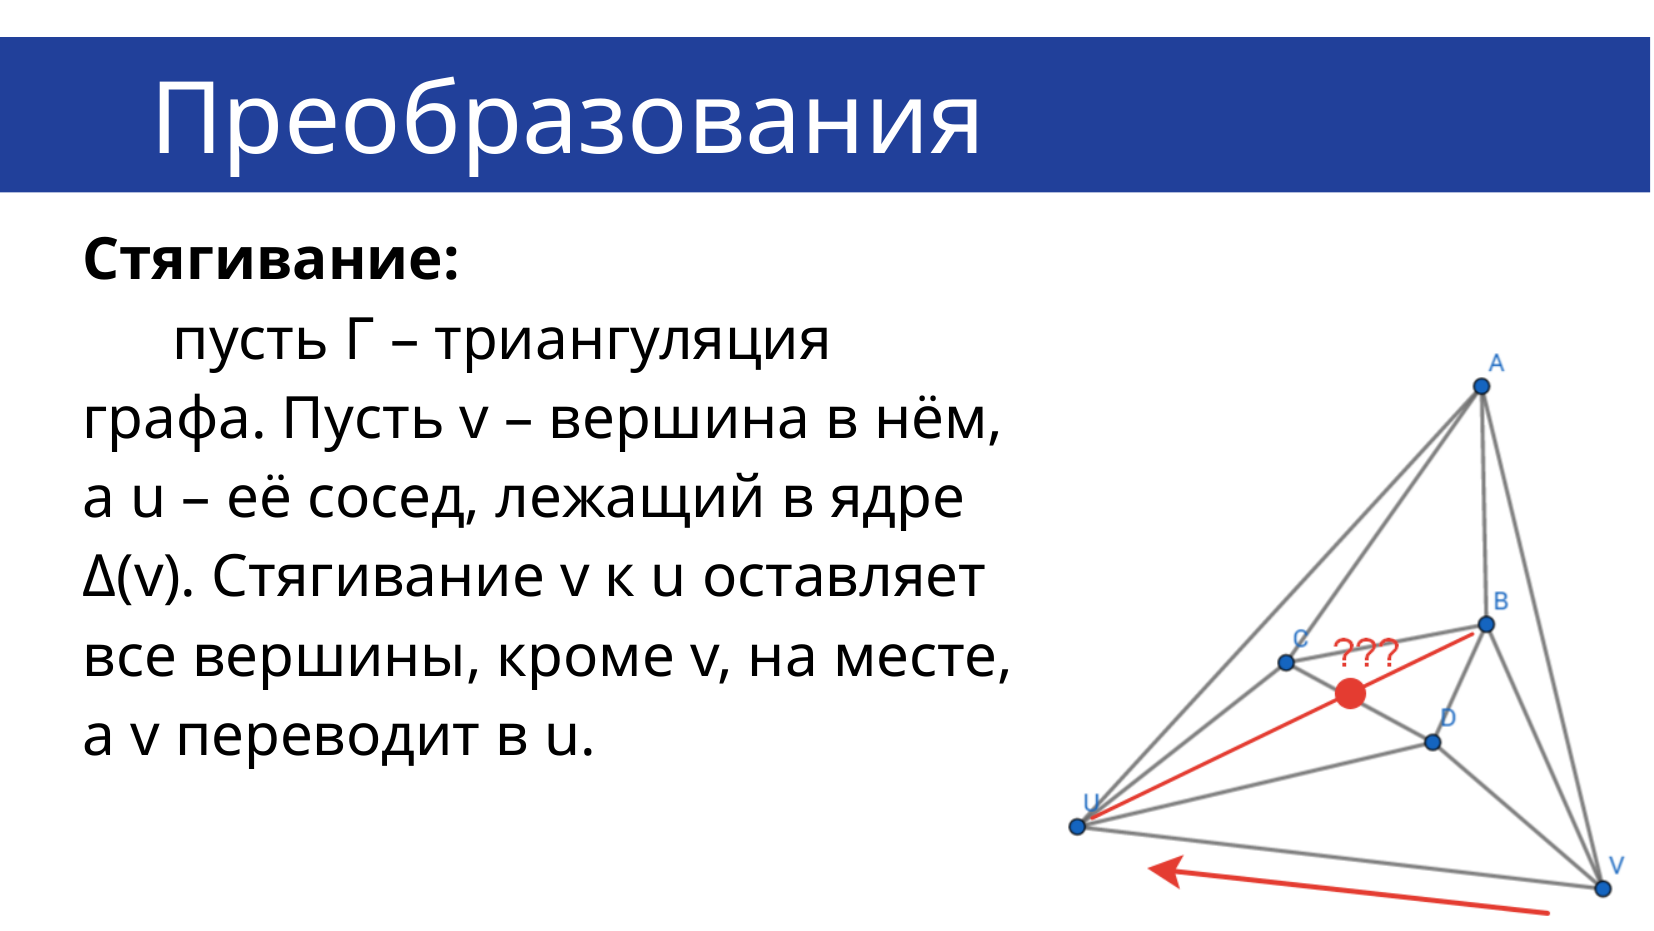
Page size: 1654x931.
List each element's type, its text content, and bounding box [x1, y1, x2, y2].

title Преобразования [0, 37, 1651, 193]
picture [1031, 311, 1654, 931]
subtitle Стягивание: пусть Г – триангуляция графа. Пусть v – вершина в нём, а u – её сосед, лежащий в ядре Δ(v). Стягивание v к u оставляет все вершины, кроме v, на месте, а v переводит в u. [82, 217, 1032, 773]
